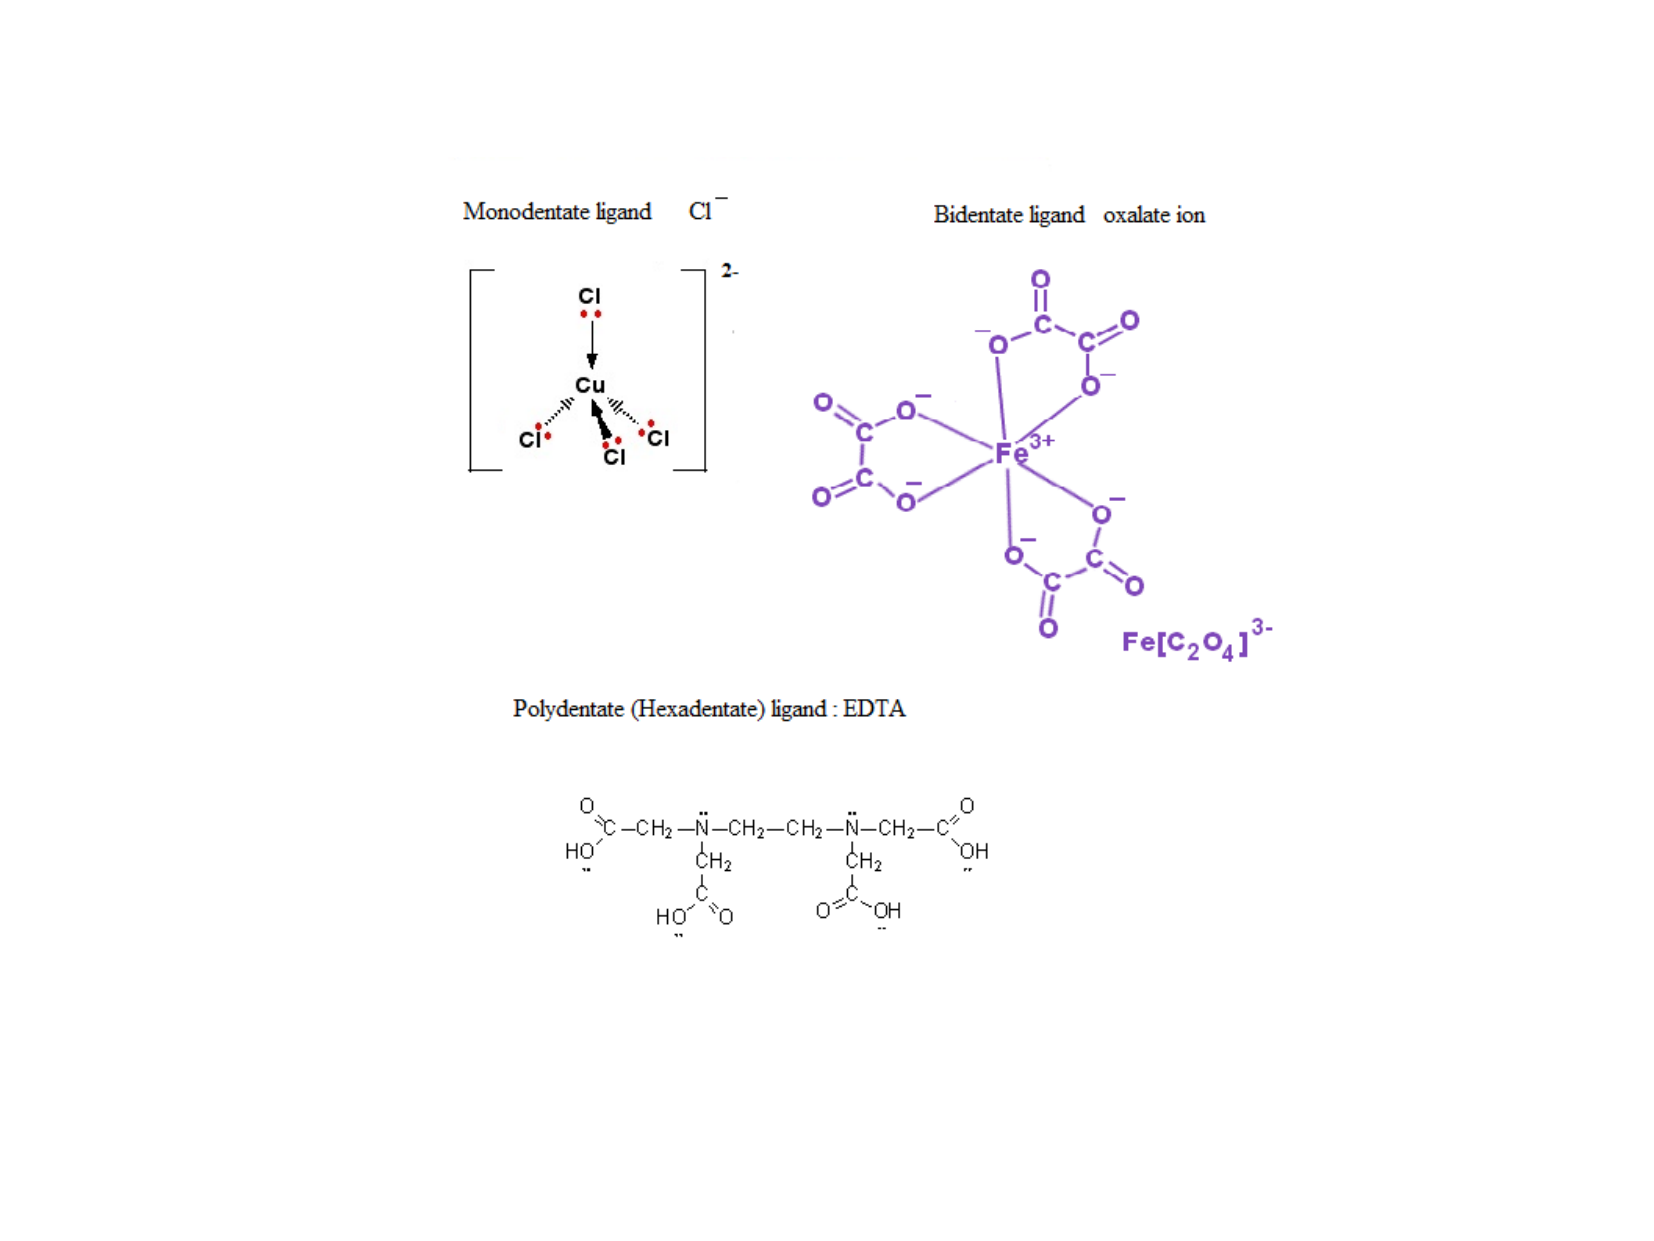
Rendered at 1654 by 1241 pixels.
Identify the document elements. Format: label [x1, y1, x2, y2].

picture [448, 157, 1296, 981]
